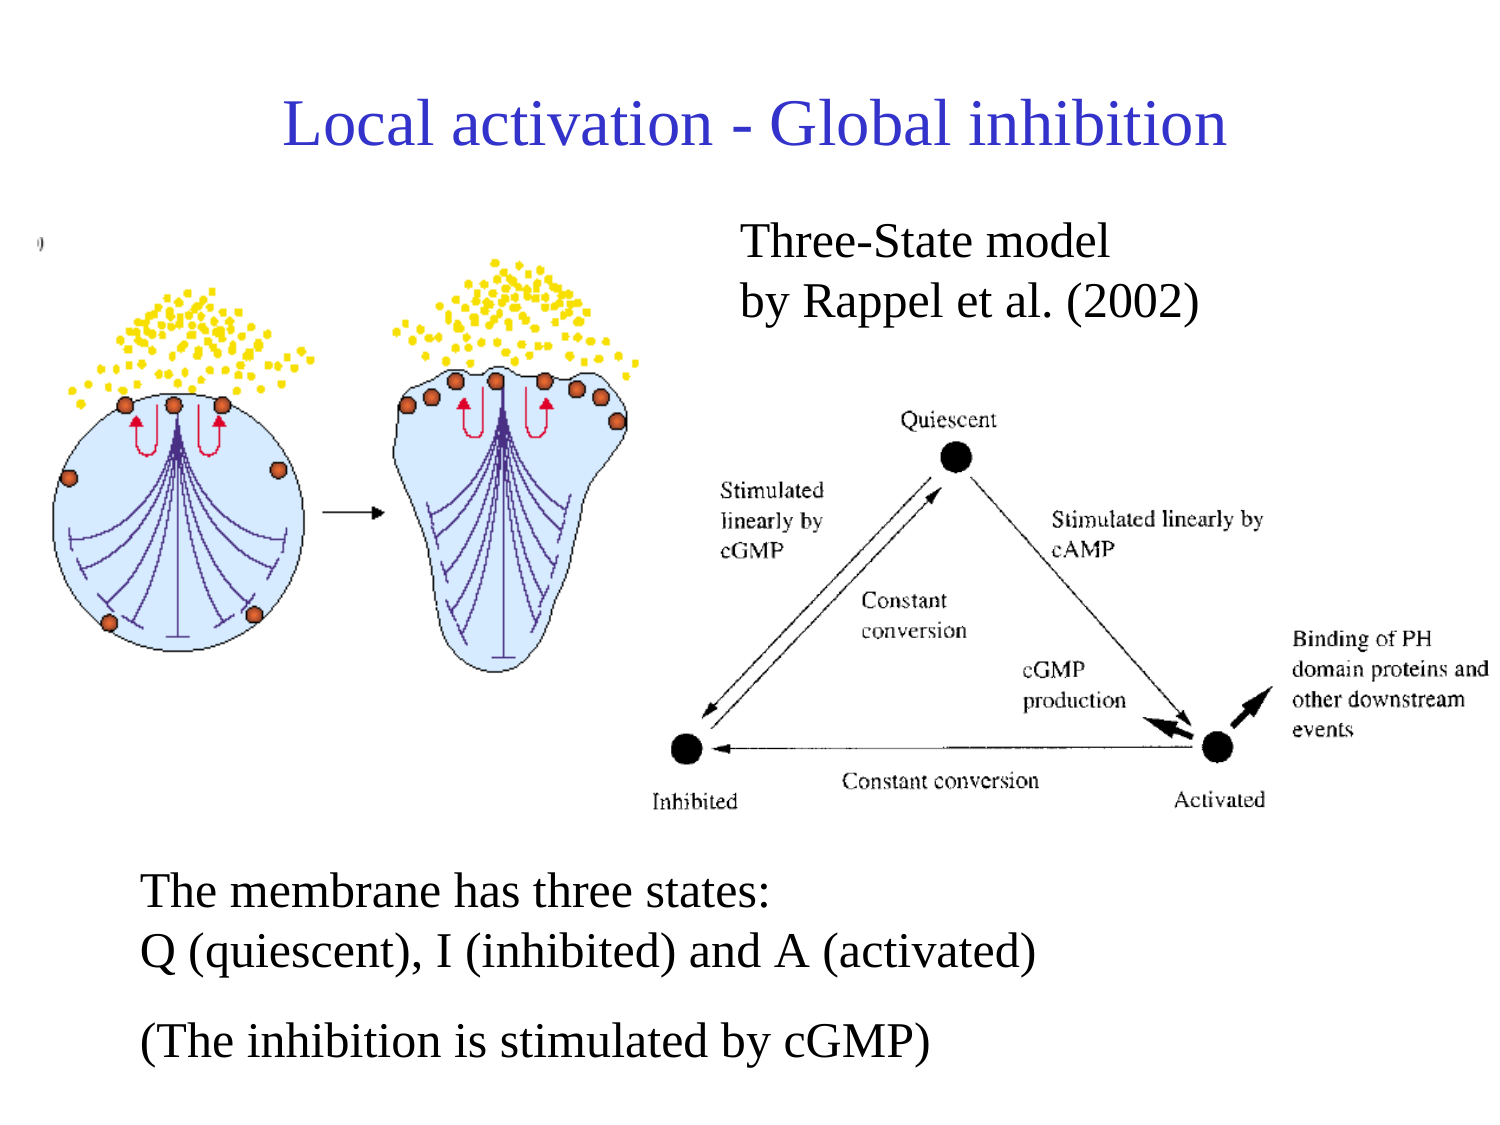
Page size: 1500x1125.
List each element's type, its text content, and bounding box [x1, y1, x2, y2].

text_box (The inhibition is stimulated by cGMP) [124, 999, 947, 1076]
title Local activation - Global inhibition [62, 24, 1450, 213]
text_box Three-State model by Rappel et al. (2002) [725, 199, 1216, 336]
picture [37, 237, 1500, 832]
text_box The membrane has three states: Q (quiescent), I (inhibited) and A (activated) [125, 849, 1053, 986]
